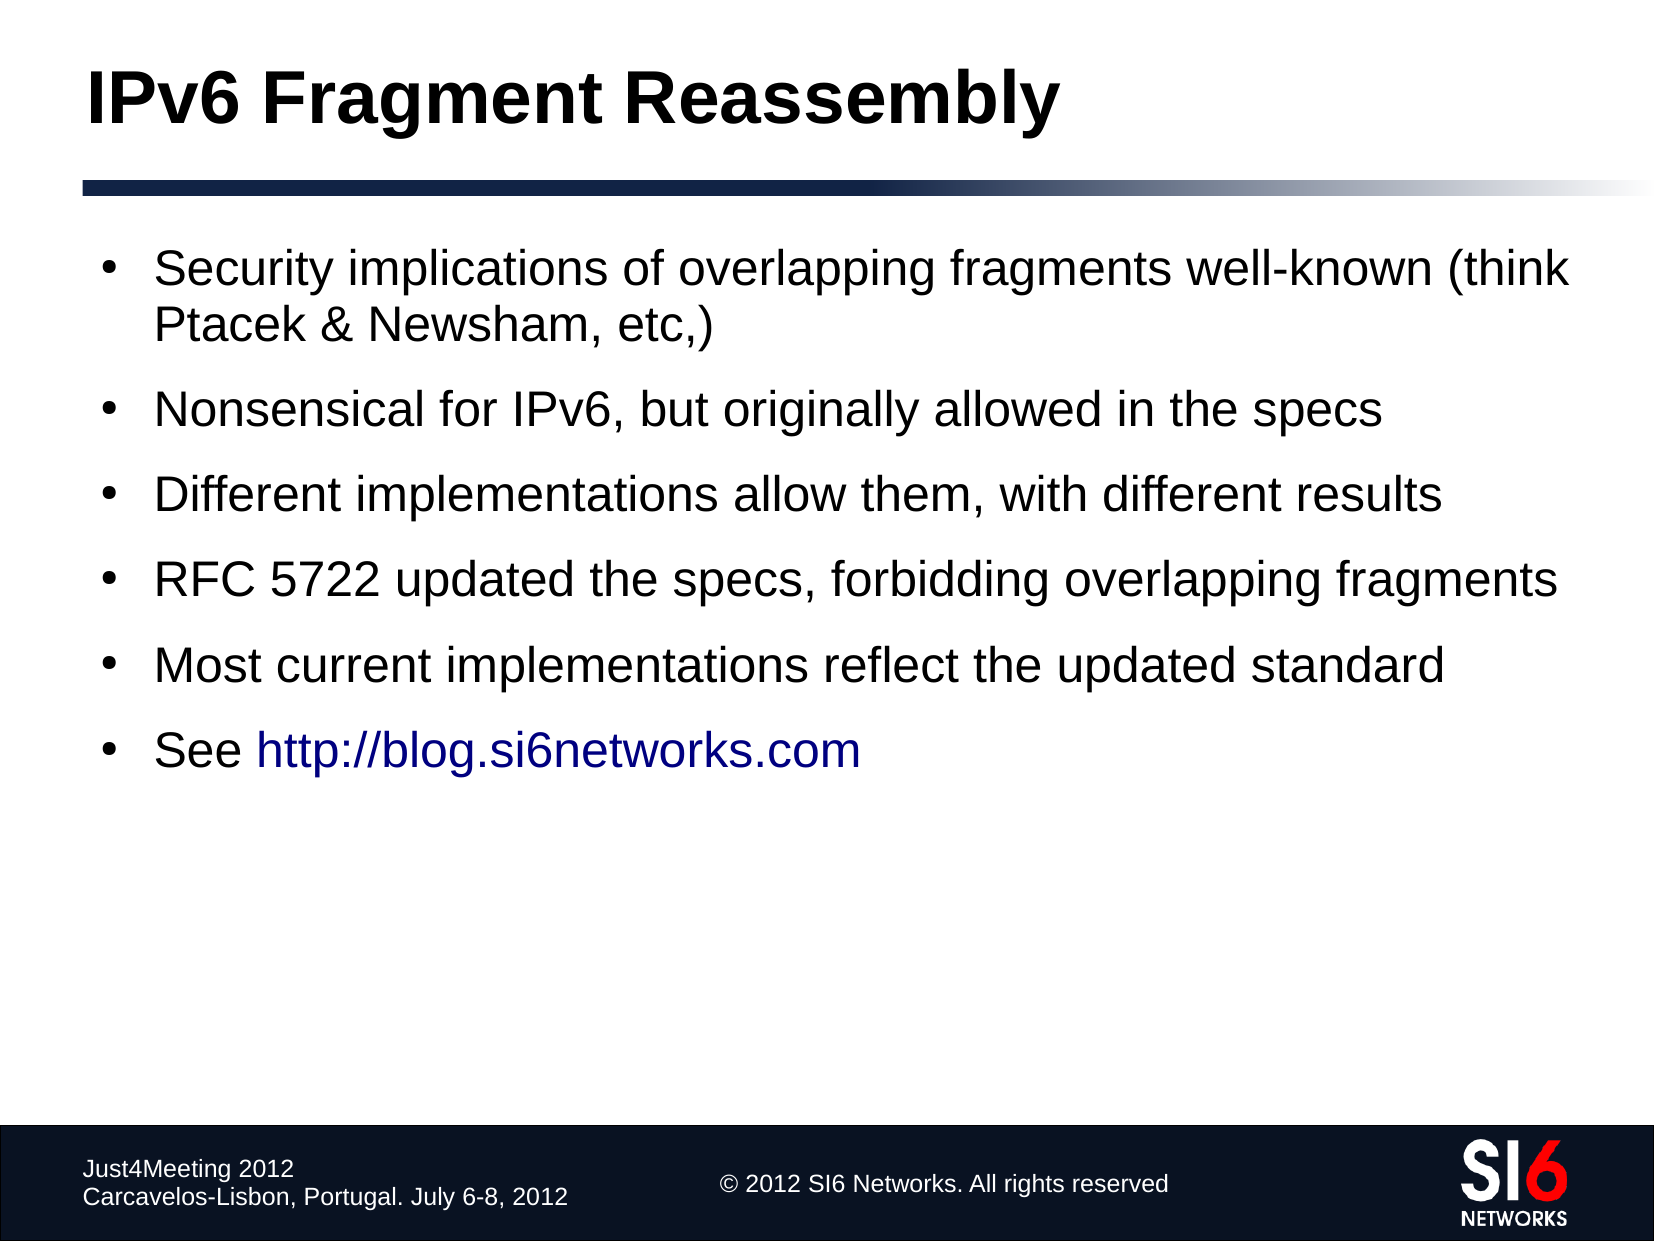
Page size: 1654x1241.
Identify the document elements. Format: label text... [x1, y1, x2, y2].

title IPv6 Fragment Reassembly [86, 30, 1576, 166]
list Security implications of overlapping fragments well-known (think Ptacek & Newsham, etc,) Nonsensical for IPv6, but originally allowed in the specs Different implementations allow them, with different results RFC 5722 updated the specs, forbidding overlapping fragments Most current implementations reflect the updated standard See http://blog.si6networks.com [82, 240, 1571, 1059]
picture [1461, 1139, 1567, 1226]
